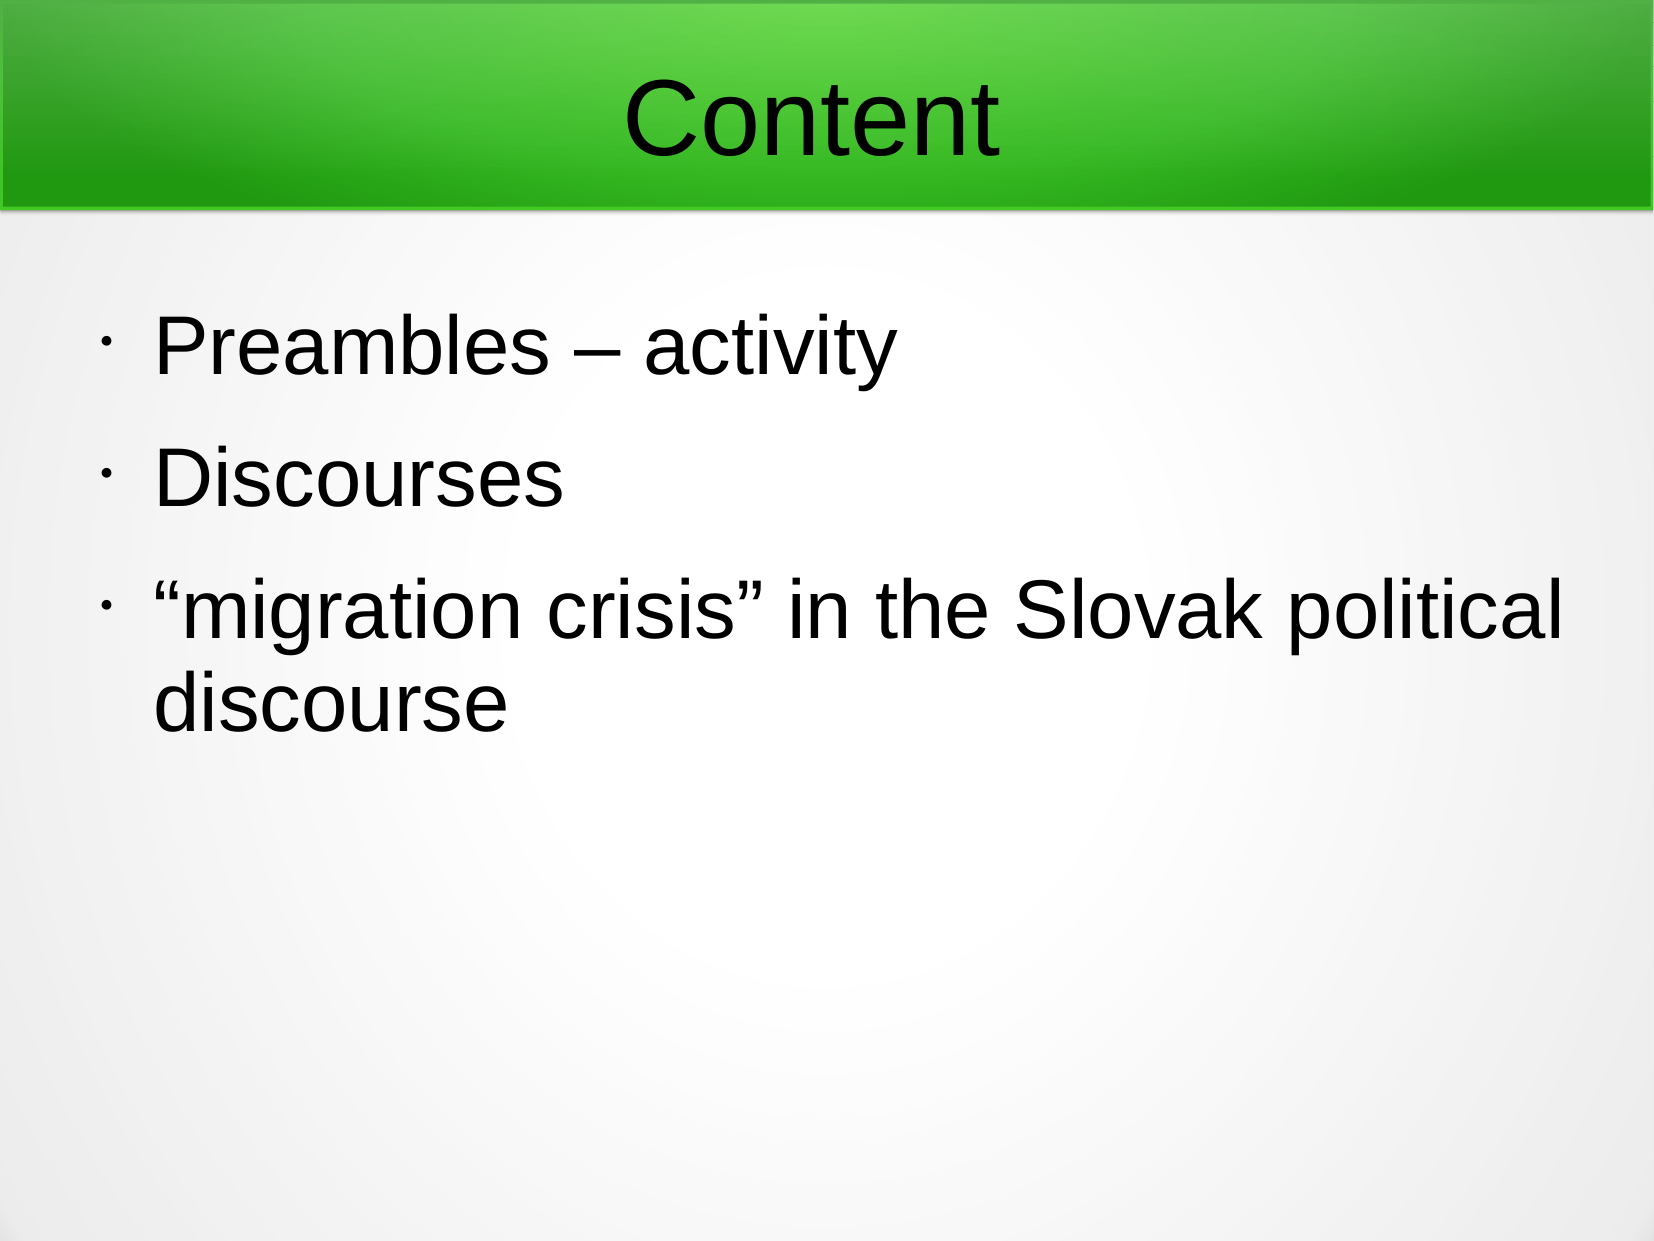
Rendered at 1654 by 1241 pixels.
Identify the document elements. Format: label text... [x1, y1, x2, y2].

title Content [82, 47, 1571, 189]
list Preambles – activity Discourses “migration crisis” in the Slovak political discourse [82, 299, 1571, 1019]
